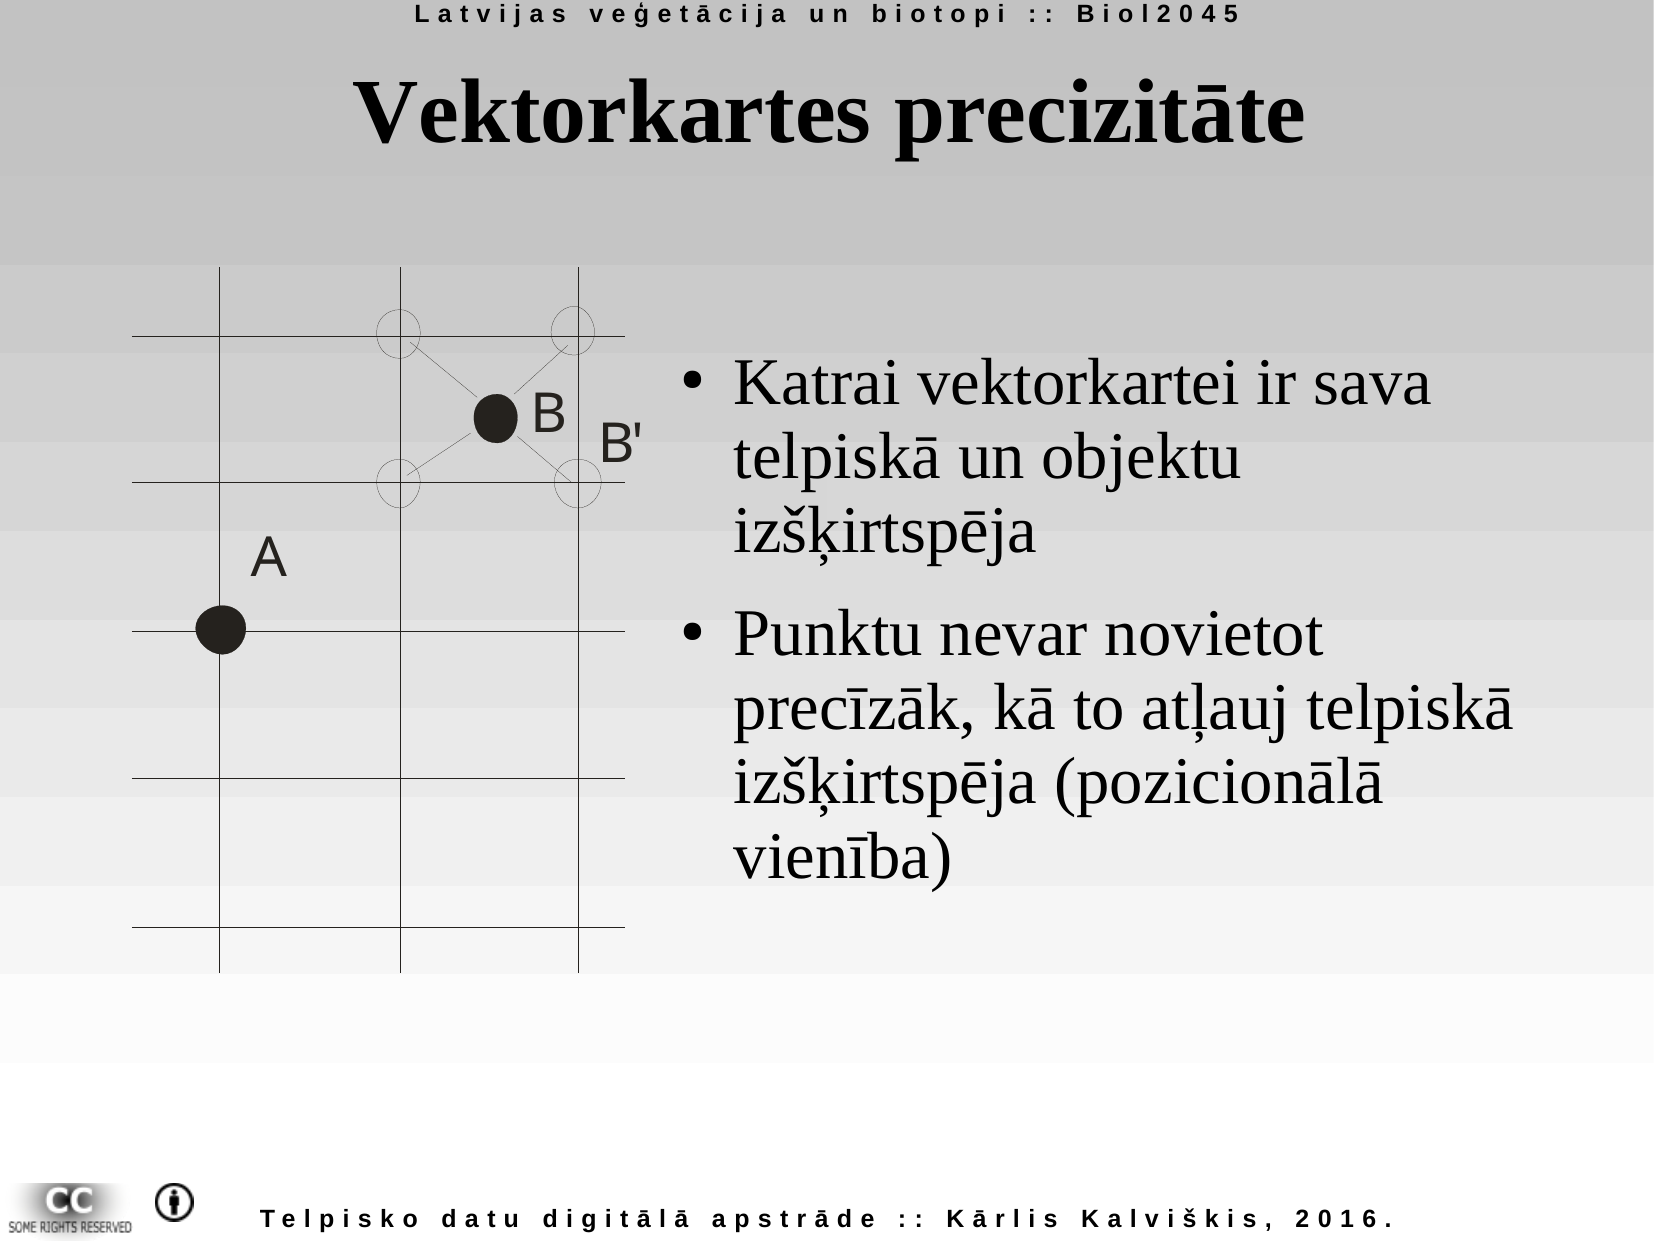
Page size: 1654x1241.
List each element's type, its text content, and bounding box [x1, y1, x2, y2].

picture [0, 0, 1654, 1241]
list Katrai vektorkartei ir sava telpiskā un objektu izšķirtspēja Punktu nevar novietot precīzāk, kā to atļauj telpiskā izšķirtspēja (pozicionālā vienība) [662, 344, 1535, 1145]
title Vektorkartes precizitāte [34, 61, 1626, 296]
